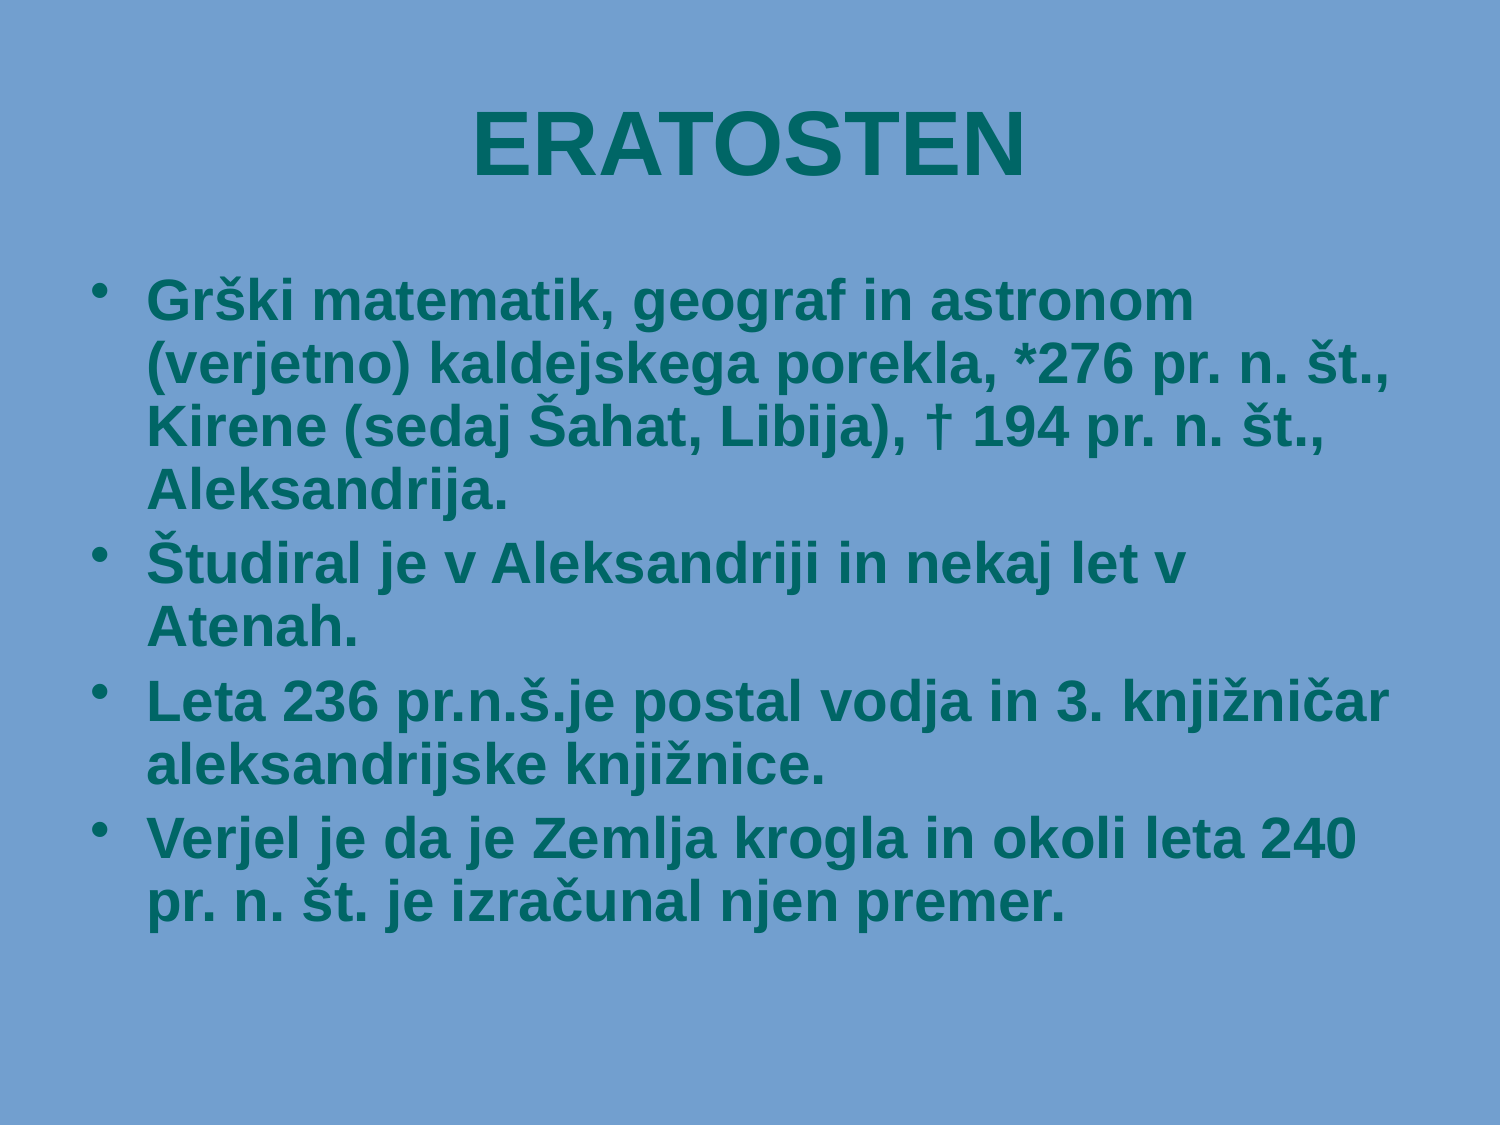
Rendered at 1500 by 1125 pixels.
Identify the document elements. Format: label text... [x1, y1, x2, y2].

title ERATOSTEN [75, 45, 1425, 233]
list Grški matematik, geograf in astronom (verjetno) kaldejskega porekla, *276 pr. n. št., Kirene (sedaj Šahat, Libija), † 194 pr. n. št., Aleksandrija. Študiral je v Aleksandriji in nekaj let v Atenah. Leta 236 pr.n.š.je postal vodja in 3. knjižničar aleksandrijske knjižnice. Verjel je da je Zemlja krogla in okoli leta 240 pr. n. št. je izračunal njen premer. [75, 262, 1425, 1005]
